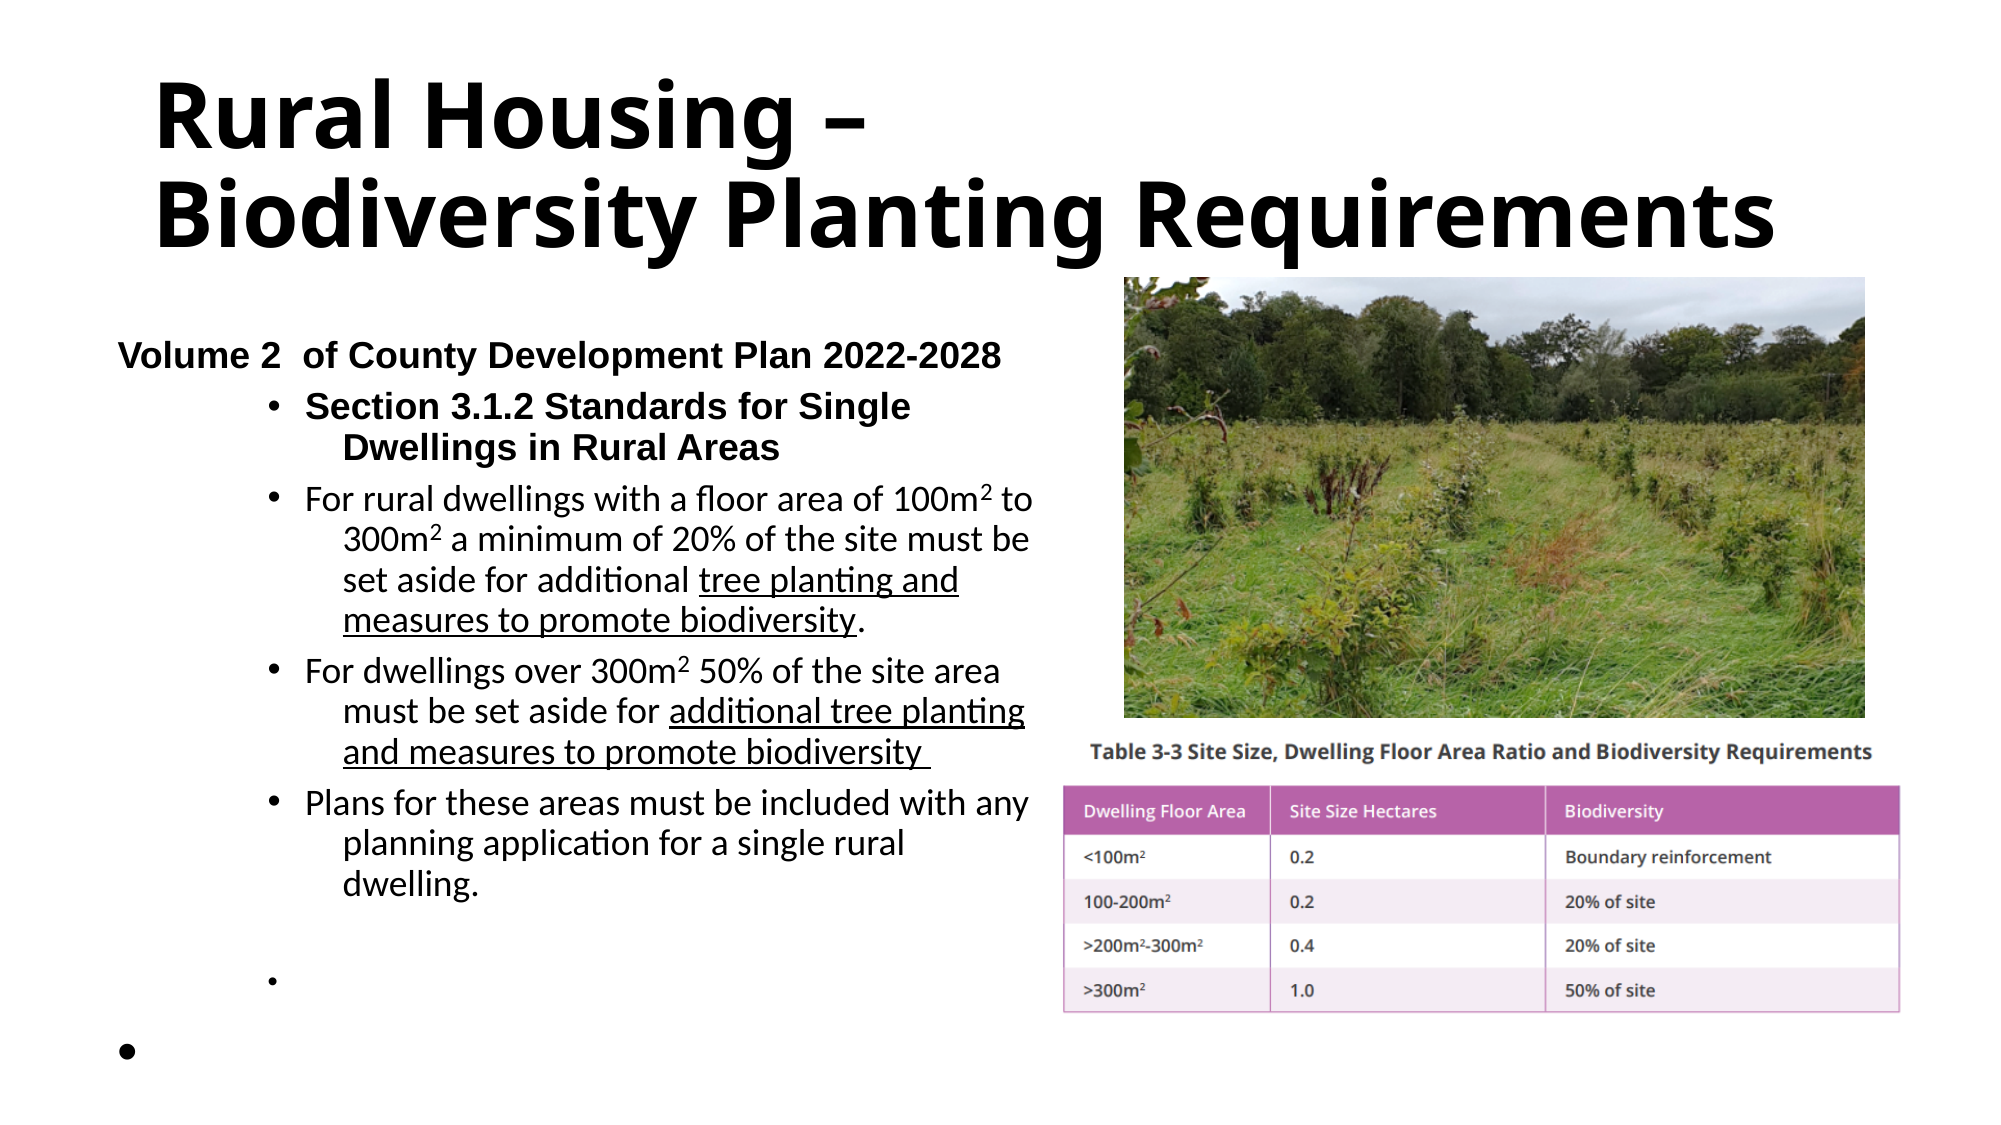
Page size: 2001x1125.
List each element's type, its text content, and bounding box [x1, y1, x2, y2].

title Rural Housing – Biodiversity Planting Requirements [137, 59, 1914, 278]
list Volume 2 of County Development Plan 2022-2028 Section 3.1.2 Standards for Single Dwellings in Rural Areas For rural dwellings with a floor area of 100m2 to 300m2 a minimum of 20% of the site must be set aside for additional tree planting and measures to promote biodiversity. For dwellings over 300m2 50% of the site area must be set aside for additional tree planting and measures to promote biodiversity Plans for these areas must be included with any planning application for a single rural dwelling. [102, 329, 1058, 1009]
picture [1037, 732, 1914, 1032]
picture [1124, 277, 1865, 718]
